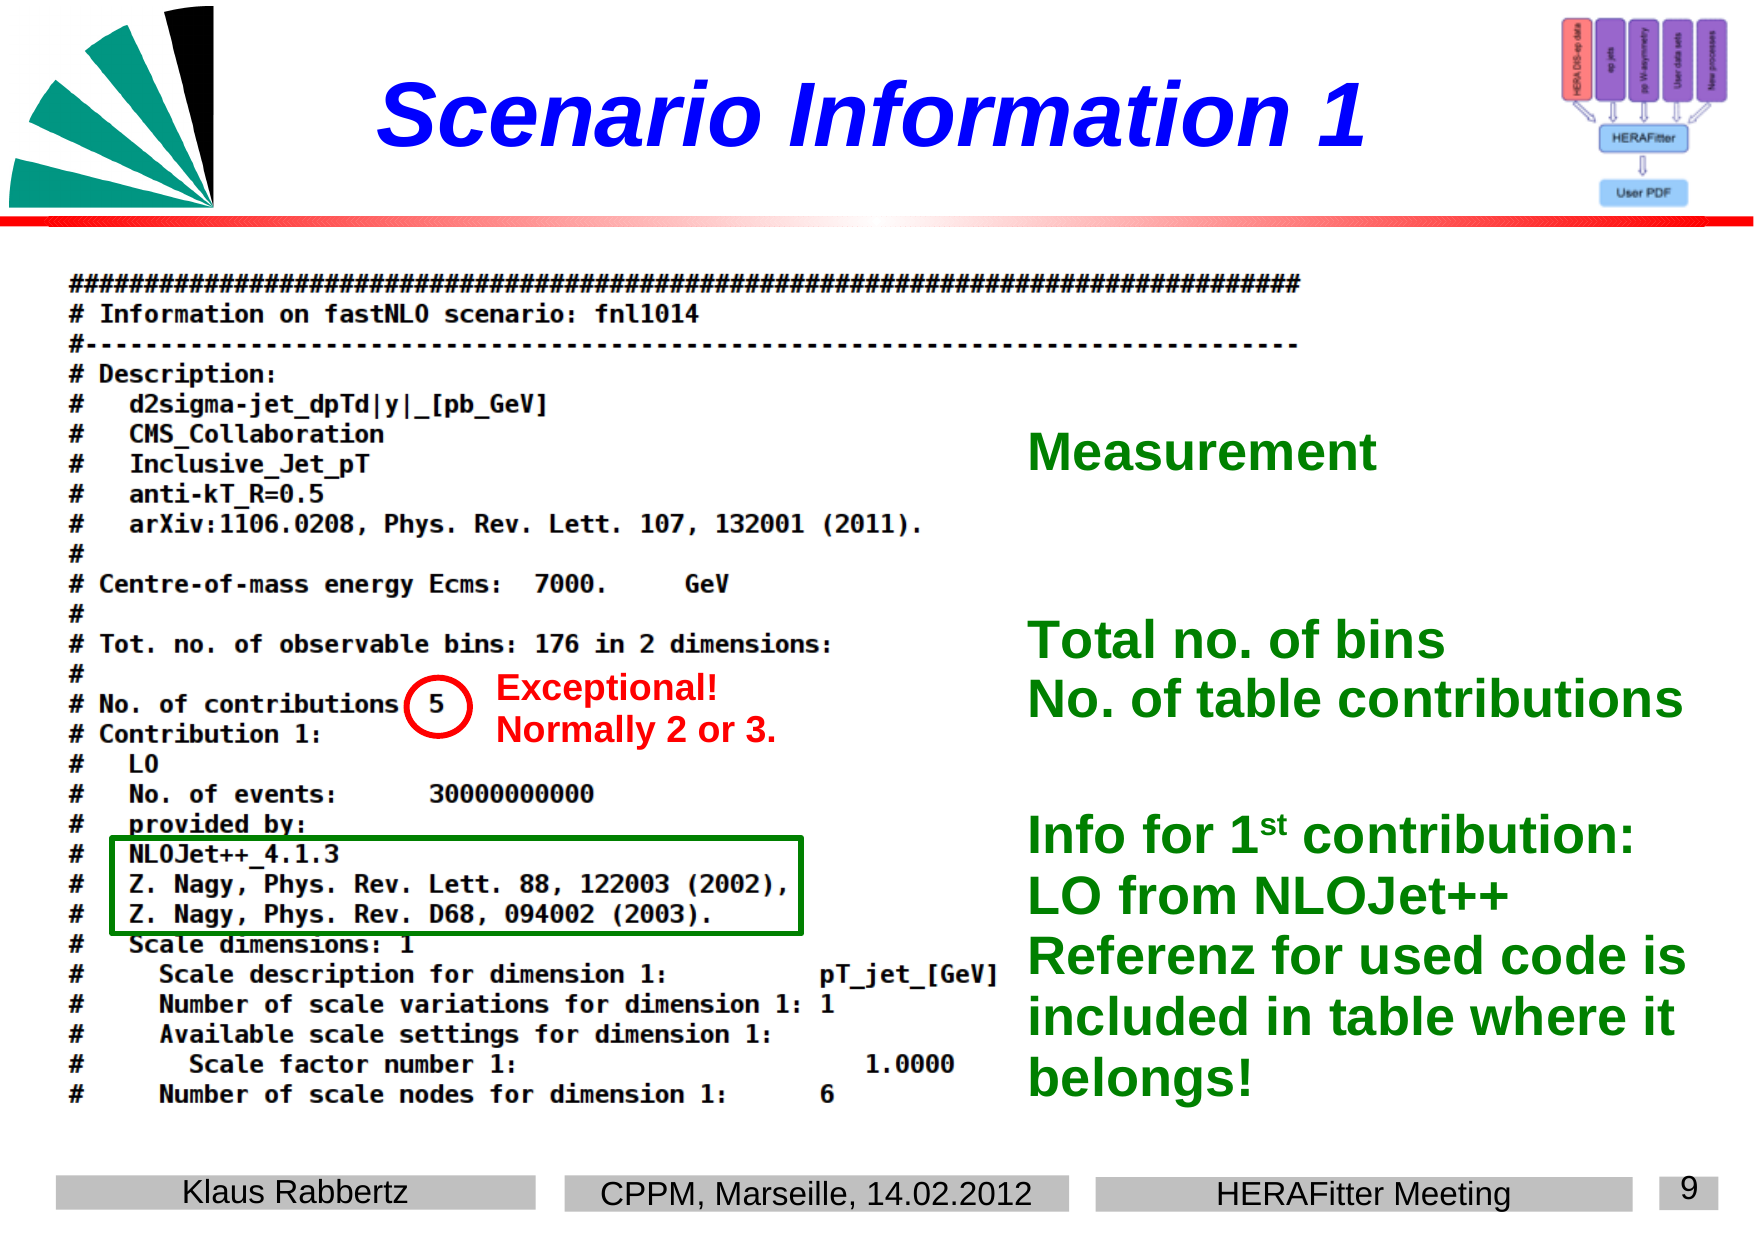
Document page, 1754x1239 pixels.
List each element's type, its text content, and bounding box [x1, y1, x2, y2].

text_box No. of table contributions [1015, 663, 1698, 736]
picture [64, 269, 1308, 1108]
text_box Info for 1st contribution: LO from NLOJet++ Referenz for used code is included in table where it belongs! [1015, 798, 1701, 1116]
text_box Measurement [1015, 415, 1441, 488]
text_box Exceptional! Normally 2 or 3. [484, 660, 789, 757]
text_box Total no. of bins [1015, 604, 1459, 663]
title Scenario Information 1 [220, 22, 1525, 207]
picture [1552, 15, 1736, 211]
picture [9, 6, 214, 210]
